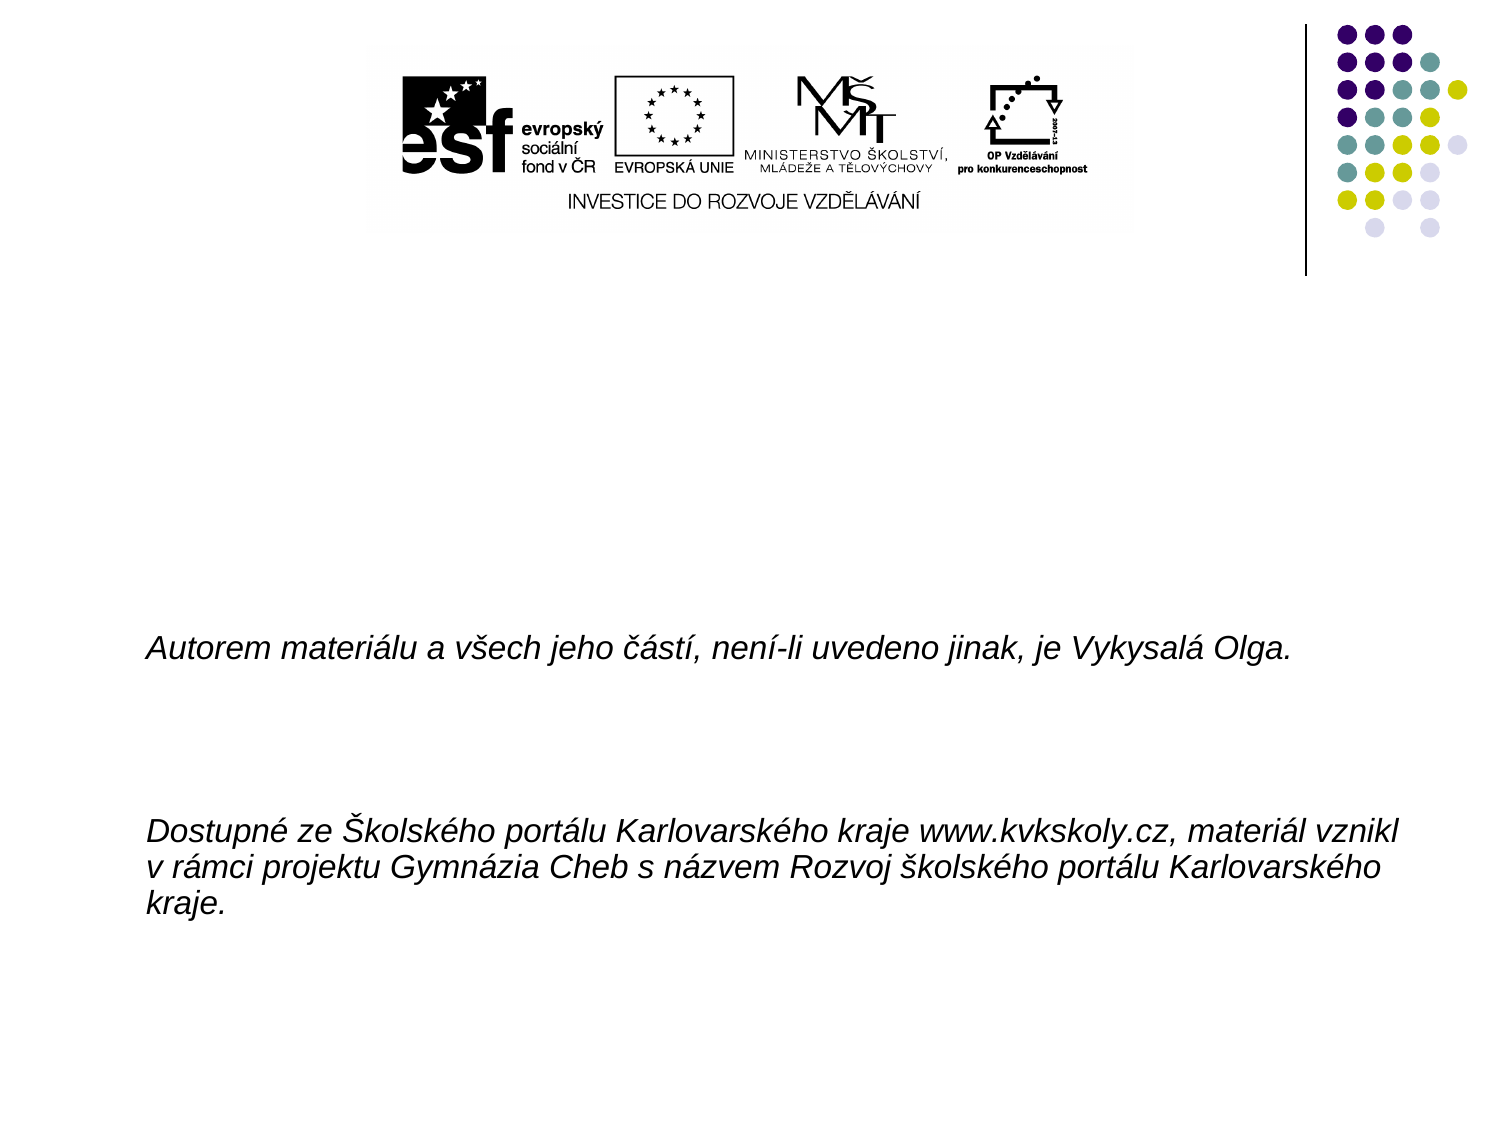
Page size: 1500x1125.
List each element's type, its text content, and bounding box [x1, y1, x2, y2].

list Autorem materiálu a všech jeho částí, není-li uvedeno jinak, je Vykysalá Olga. Dostupné ze Školského portálu Karlovarského kraje www.kvkskoly.cz, materiál vznikl v rámci projektu Gymnázia Cheb s názvem Rozvoj školského portálu Karlovarského kraje. [75, 262, 1426, 1006]
picture [366, 45, 1134, 233]
